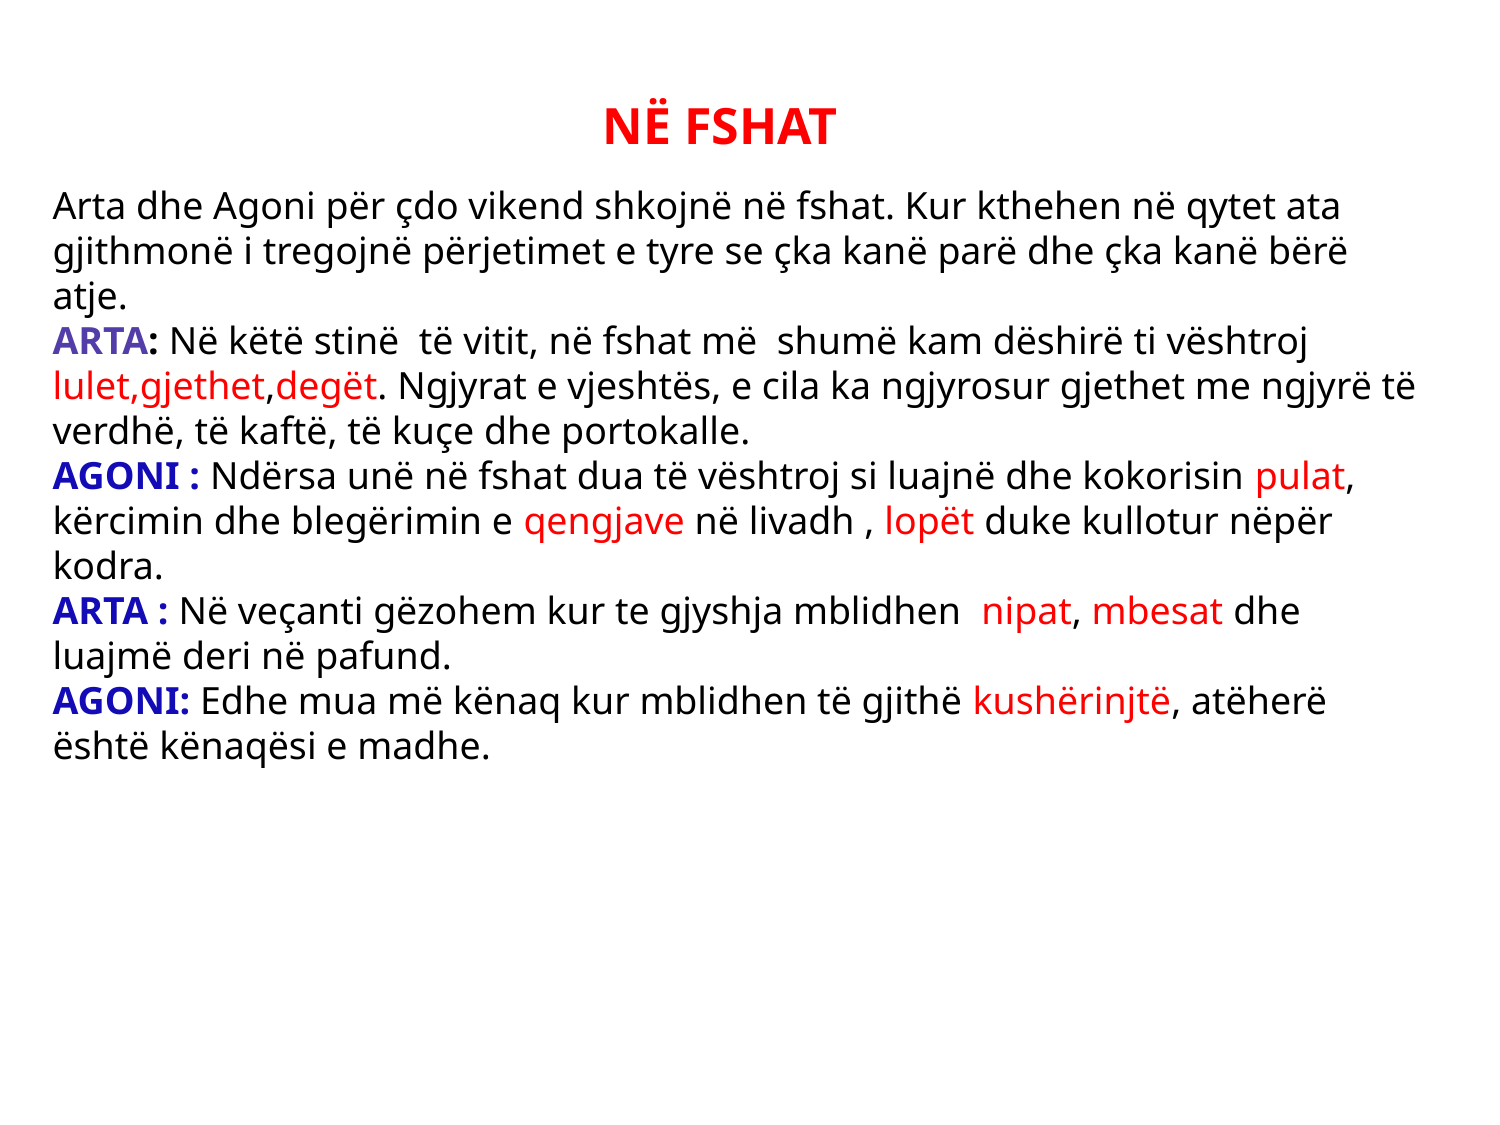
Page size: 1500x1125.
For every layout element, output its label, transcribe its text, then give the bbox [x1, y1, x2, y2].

text_box Arta dhe Agoni për çdo vikend shkojnë në fshat. Kur kthehen në qytet ata gjithmonë i tregojnë përjetimet e tyre se çka kanë parë dhe çka kanë bërë atje. ARTA: Në këtë stinë të vitit, në fshat më shumë kam dëshirë ti vështroj lulet,gjethet,degët. Ngjyrat e vjeshtës, e cila ka ngjyrosur gjethet me ngjyrë të verdhë, të kaftë, të kuçe dhe portokalle. AGONI : Ndërsa unë në fshat dua të vështroj si luajnë dhe kokorisin pulat, kërcimin dhe blegërimin e qengjave në livadh , lopët duke kullotur nëpër kodra. ARTA : Në veçanti gëzohem kur te gjyshja mblidhen nipat, mbesat dhe luajmë deri në pafund. AGONI: Edhe mua më kënaq kur mblidhen të gjithë kushërinjtë, atëherë është kënaqësi e madhe. [37, 174, 1438, 827]
text_box NË FSHAT [587, 87, 878, 164]
